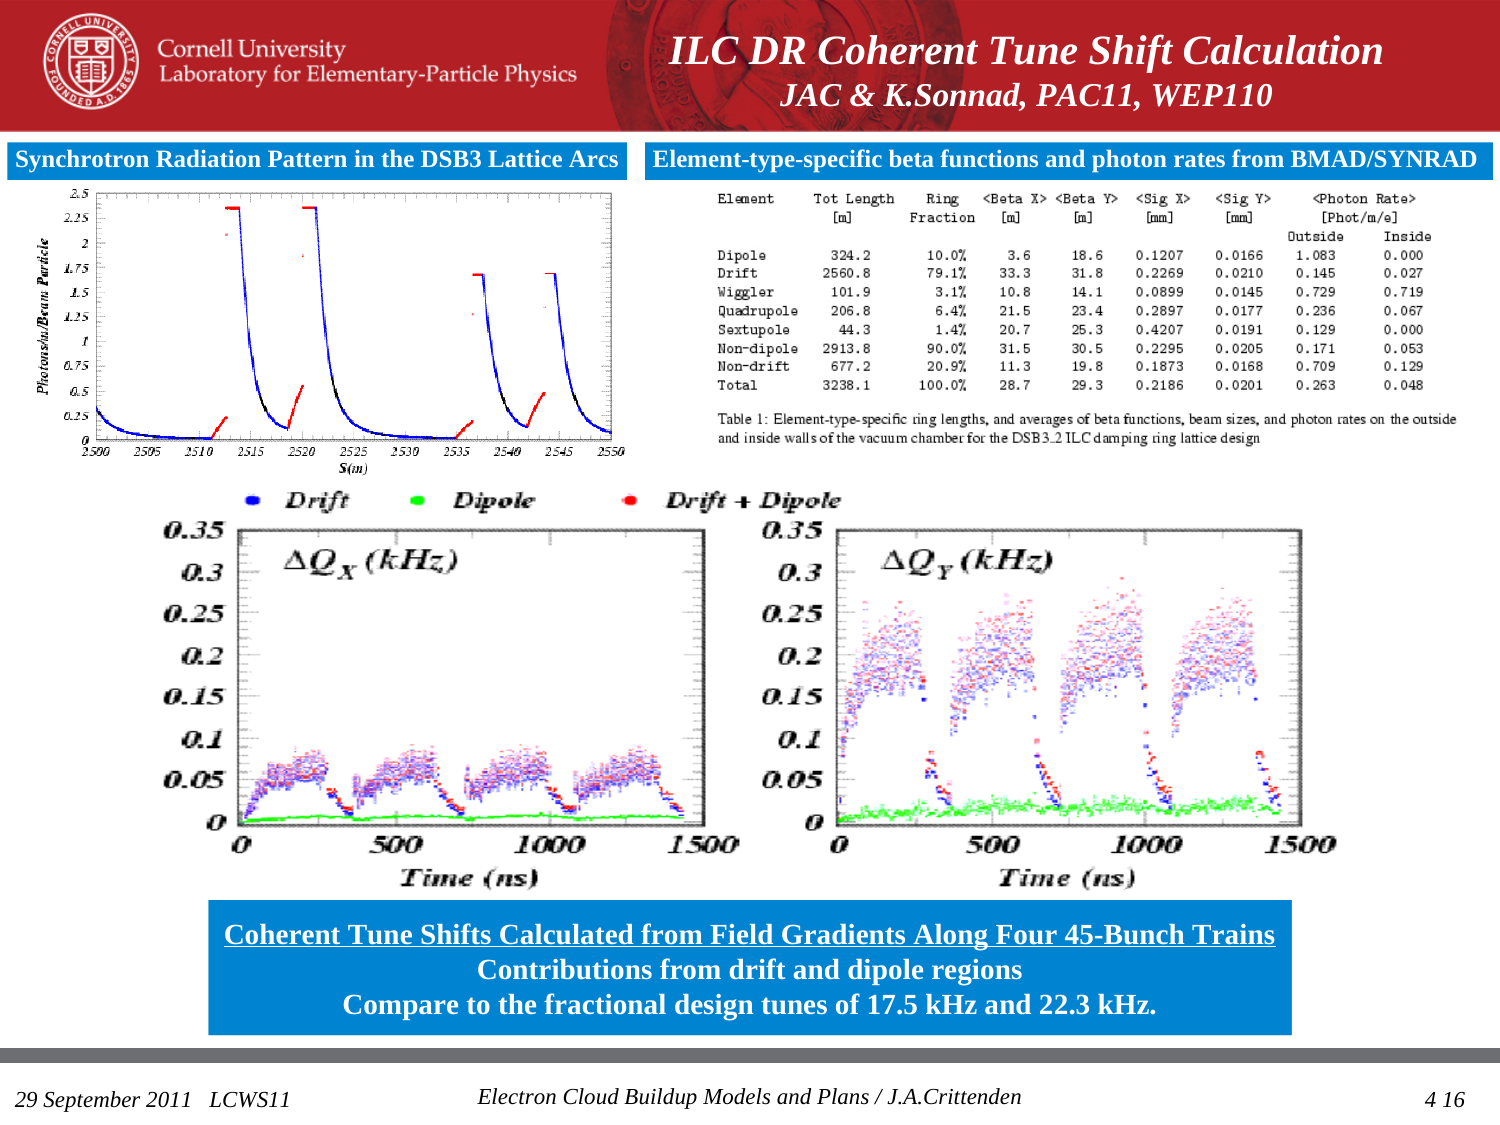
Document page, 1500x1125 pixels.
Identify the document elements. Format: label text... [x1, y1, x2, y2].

text_box Synchrotron Radiation Pattern in the DSB3 Lattice Arcs [7, 142, 627, 180]
text_box Coherent Tune Shifts Calculated from Field Gradients Along Four 45-Bunch Trains Contributions from drift and dipole regions Compare to the fractional design tunes of 17.5 kHz and 22.3 kHz. [208, 900, 1292, 1036]
text_box Element-type-specific beta functions and photon rates from BMAD/SYNRAD [645, 142, 1493, 180]
title ILC DR Coherent Tune Shift Calculation JAC & K.Sonnad, PAC11, WEP110 [562, 0, 1492, 136]
picture [0, 0, 562, 132]
picture [150, 487, 1351, 905]
picture [30, 187, 631, 485]
picture [712, 188, 1463, 451]
picture [1492, 0, 1500, 132]
